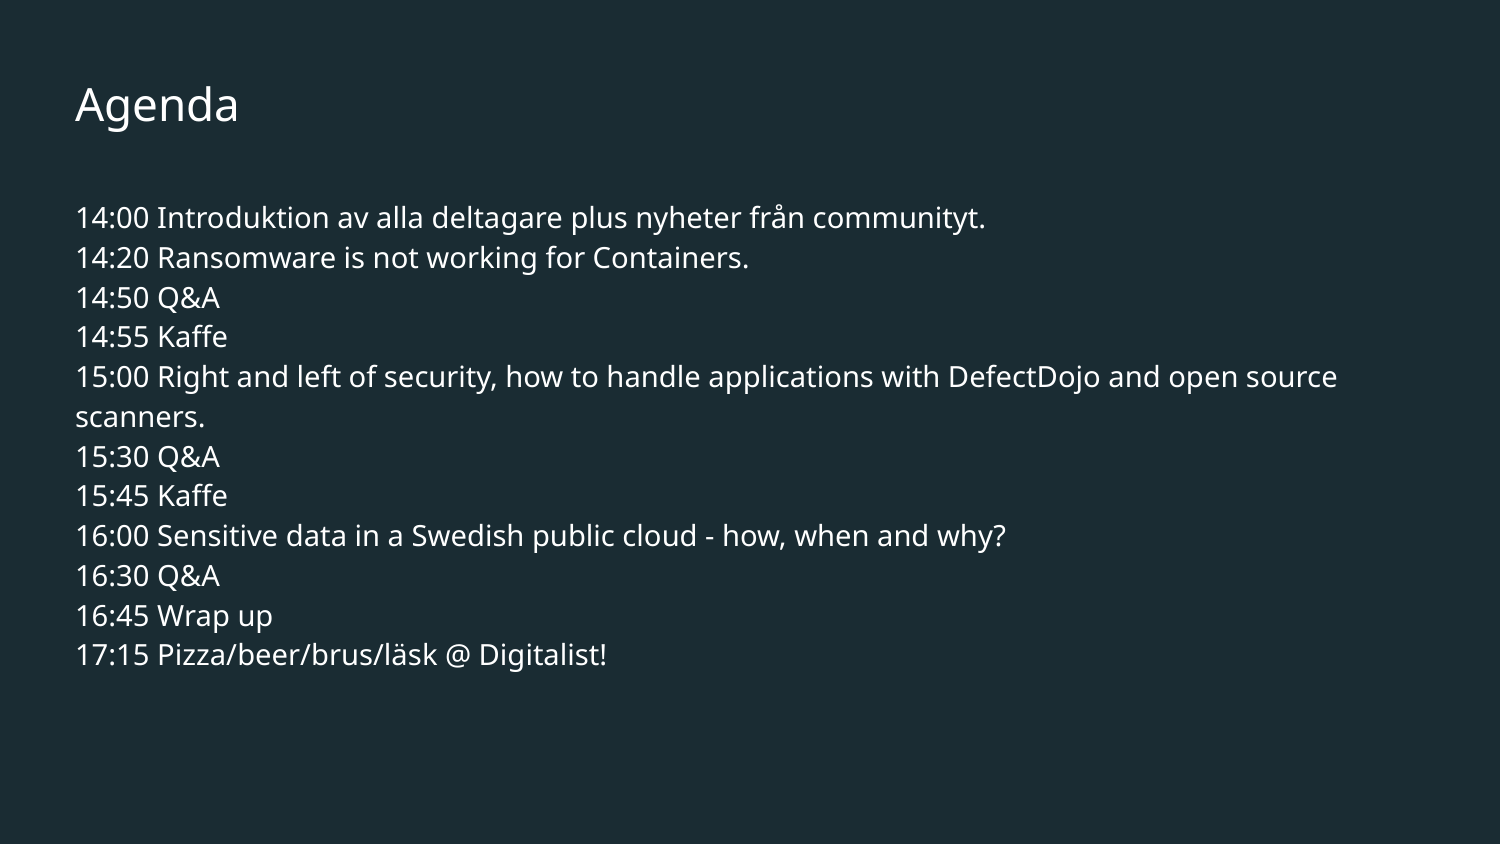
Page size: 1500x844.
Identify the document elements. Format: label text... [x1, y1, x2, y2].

list 14:00 Introduktion av alla deltagare plus nyheter från communityt. 14:20 Ransomware is not working for Containers. 14:50 Q&A 14:55 Kaffe 15:00 Right and left of security, how to handle applications with DefectDojo and open source scanners. 15:30 Q&A 15:45 Kaffe 16:00 Sensitive data in a Swedish public cloud - how, when and why? 16:30 Q&A 16:45 Wrap up 17:15 Pizza/beer/brus/läsk @ Digitalist! [75, 197, 1425, 687]
title Agenda [75, 33, 1425, 175]
